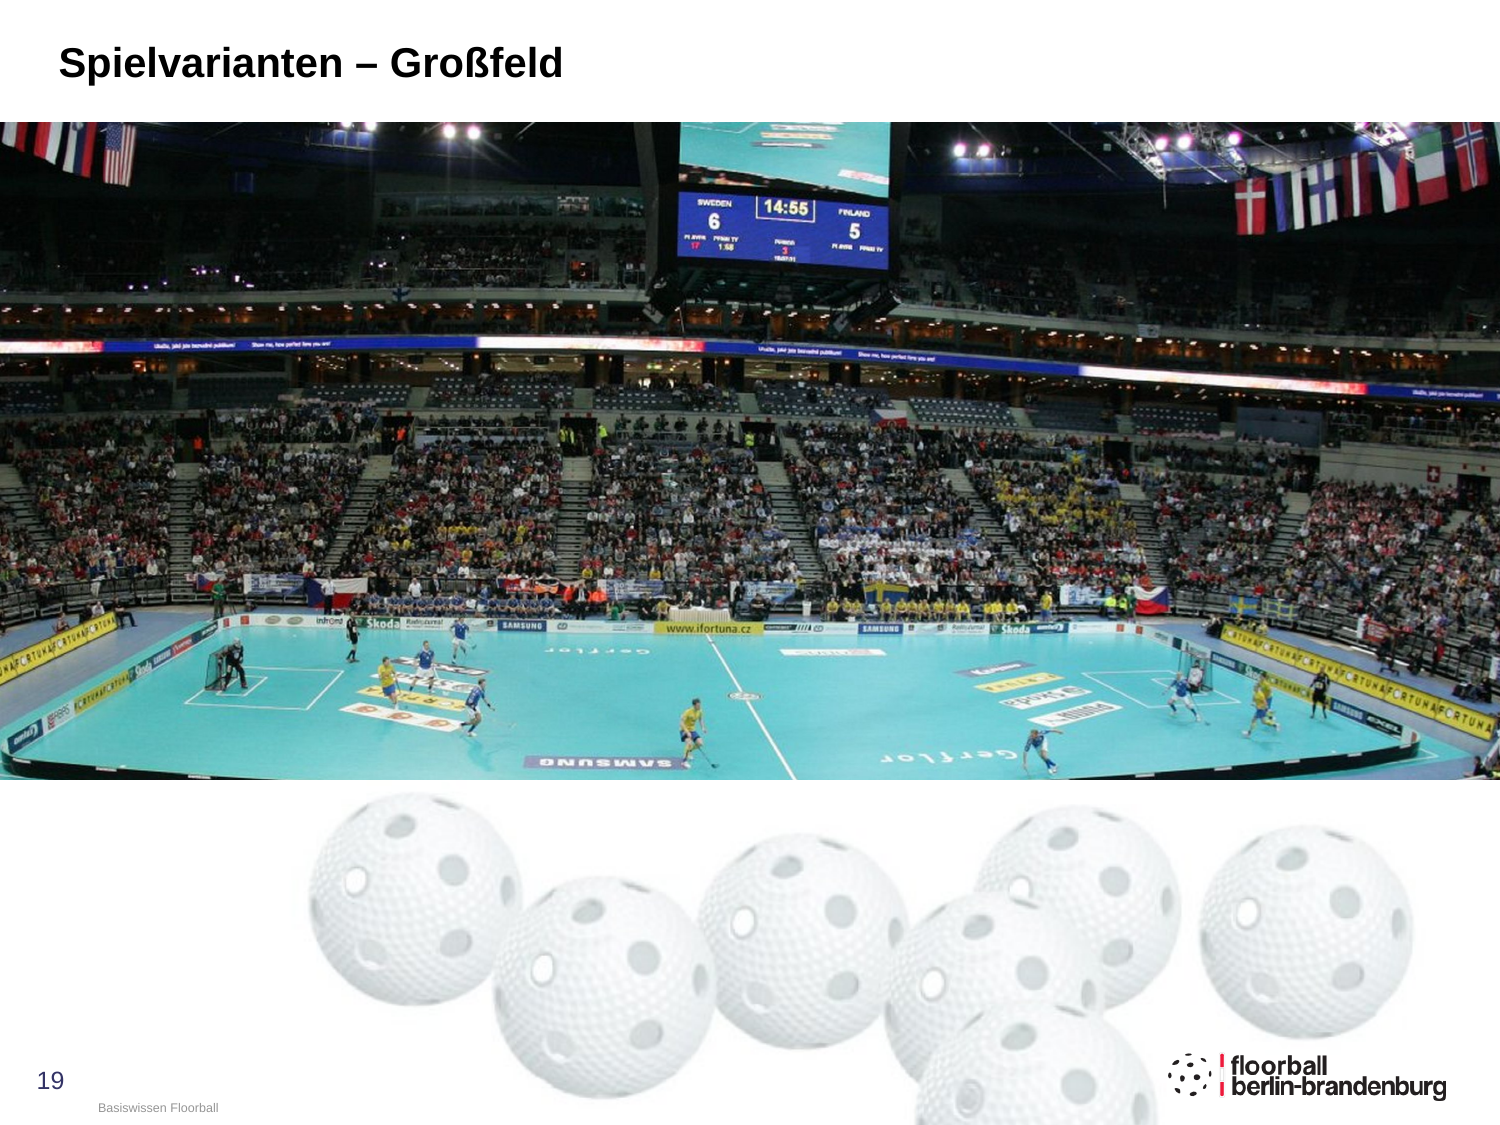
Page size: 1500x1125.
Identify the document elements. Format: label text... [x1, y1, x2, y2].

text_box Spielvarianten – Großfeld [43, 28, 1466, 94]
picture [0, 122, 1500, 1125]
